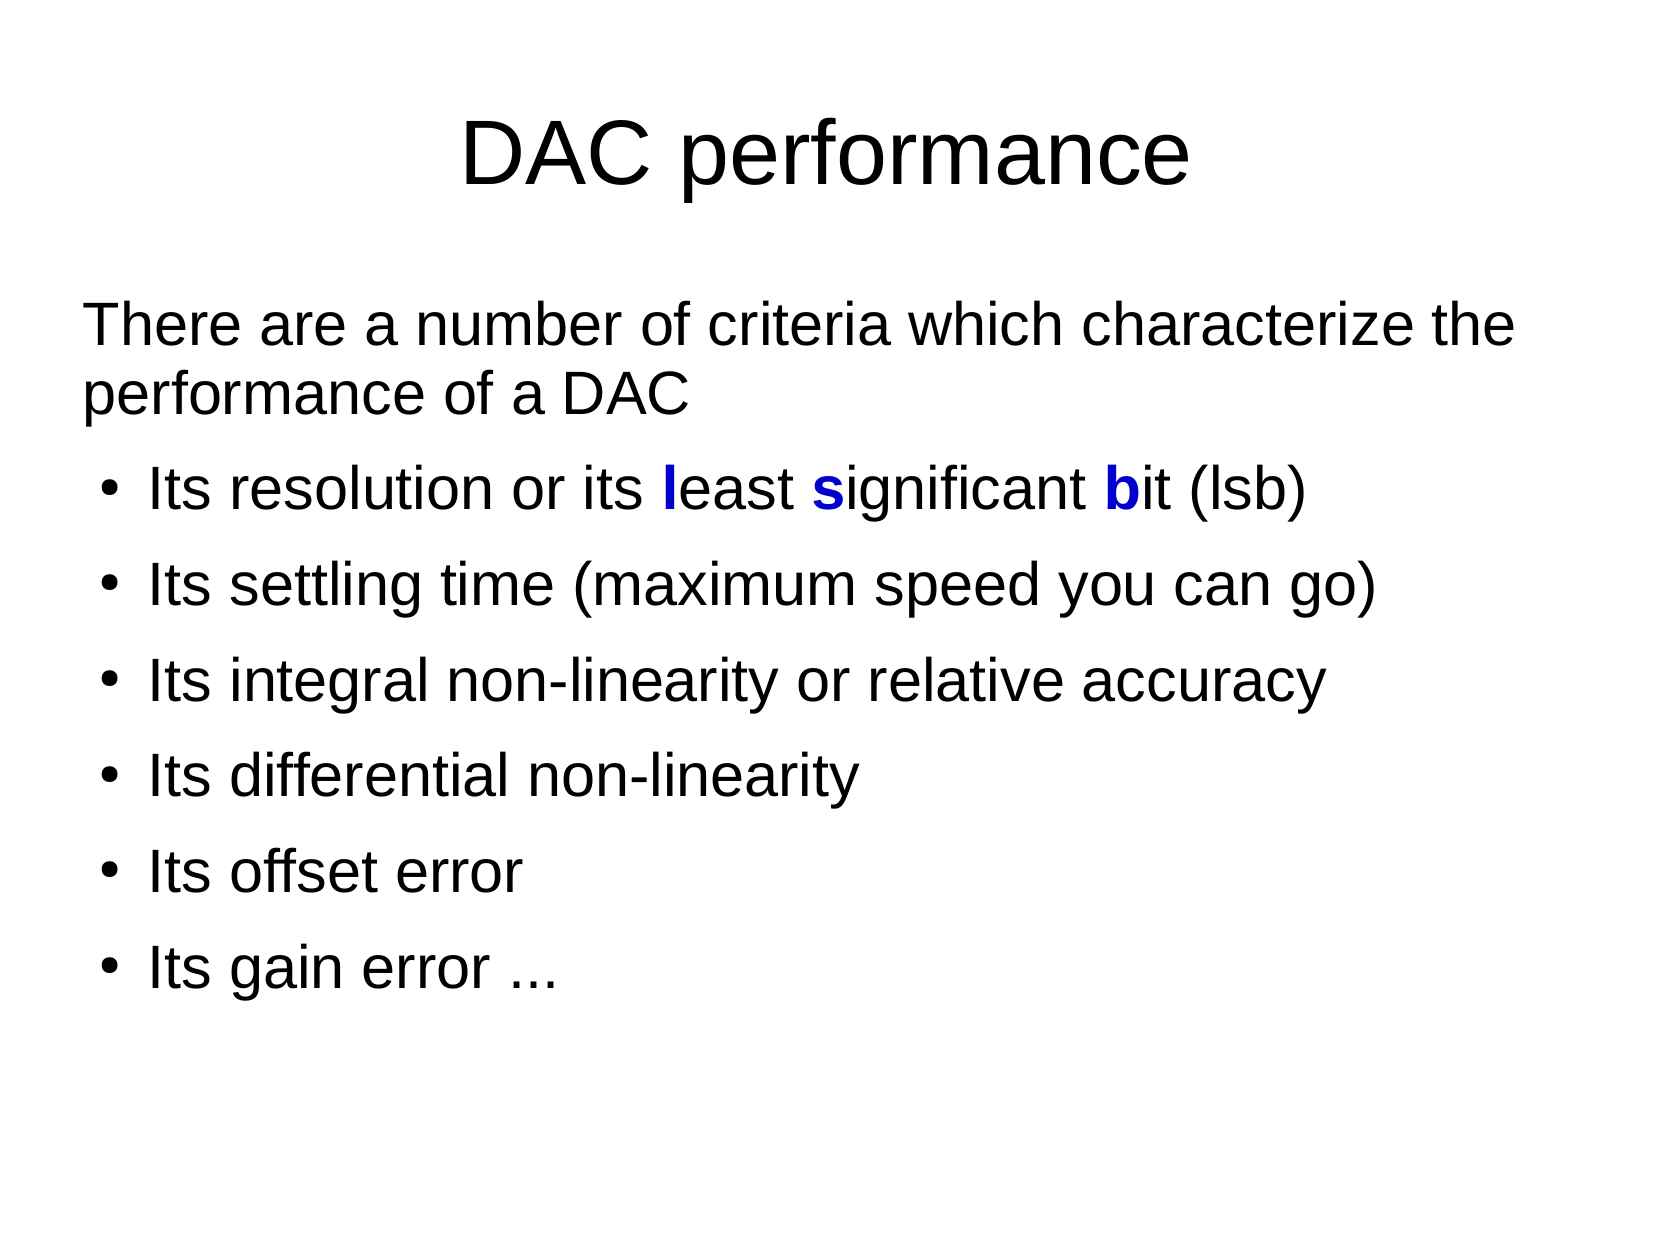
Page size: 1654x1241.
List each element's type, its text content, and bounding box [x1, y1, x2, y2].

list There are a number of criteria which characterize the performance of a DAC Its resolution or its least significant bit (lsb) Its settling time (maximum speed you can go) Its integral non-linearity or relative accuracy Its differential non-linearity Its offset error Its gain error ... [82, 290, 1571, 1010]
title DAC performance [82, 49, 1571, 257]
